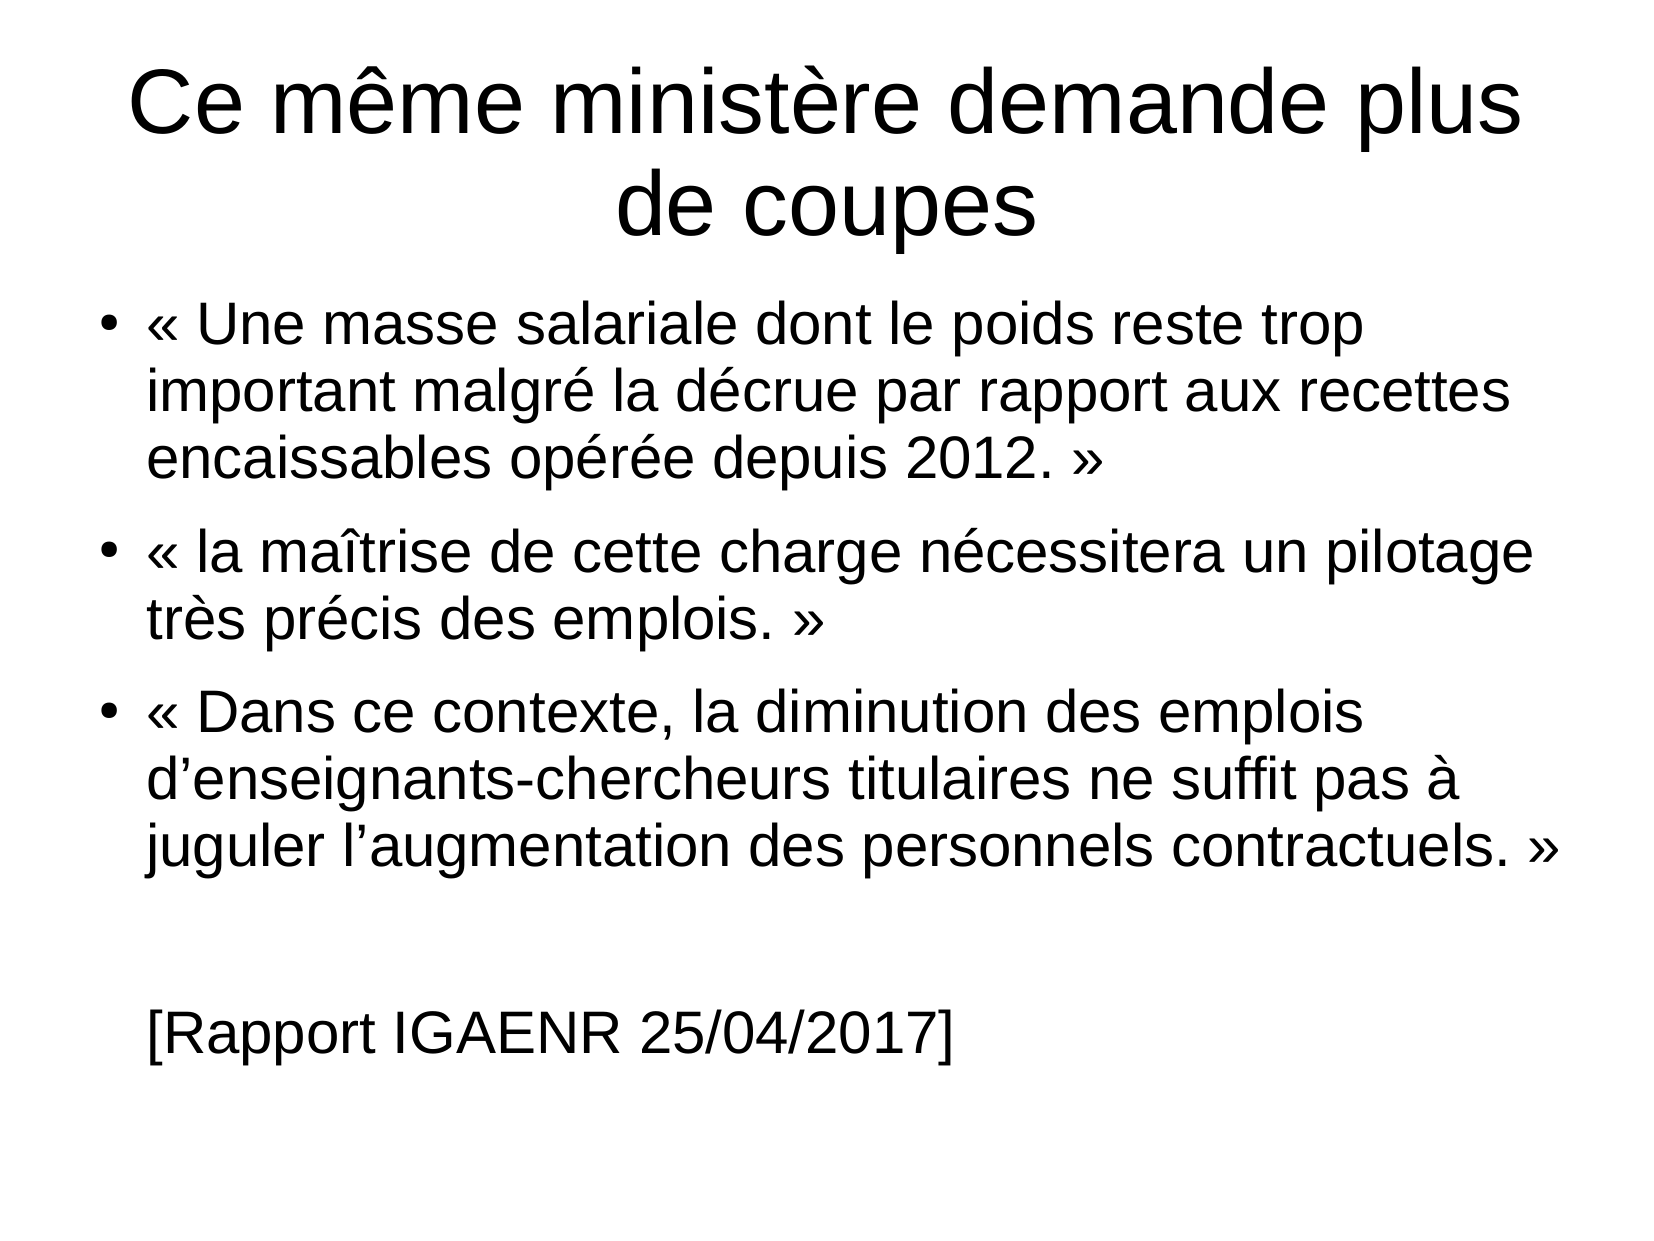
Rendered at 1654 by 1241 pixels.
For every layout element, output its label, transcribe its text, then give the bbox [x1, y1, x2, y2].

list « Une masse salariale dont le poids reste trop important malgré la décrue par rapport aux recettes encaissables opérée depuis 2012. » « la maîtrise de cette charge nécessitera un pilotage très précis des emplois. » « Dans ce contexte, la diminution des emplois d’enseignants-chercheurs titulaires ne suffit pas à juguler l’augmentation des personnels contractuels. » [Rapport IGAENR 25/04/2017] [82, 290, 1571, 1134]
title Ce même ministère demande plus de coupes [82, 49, 1571, 257]
